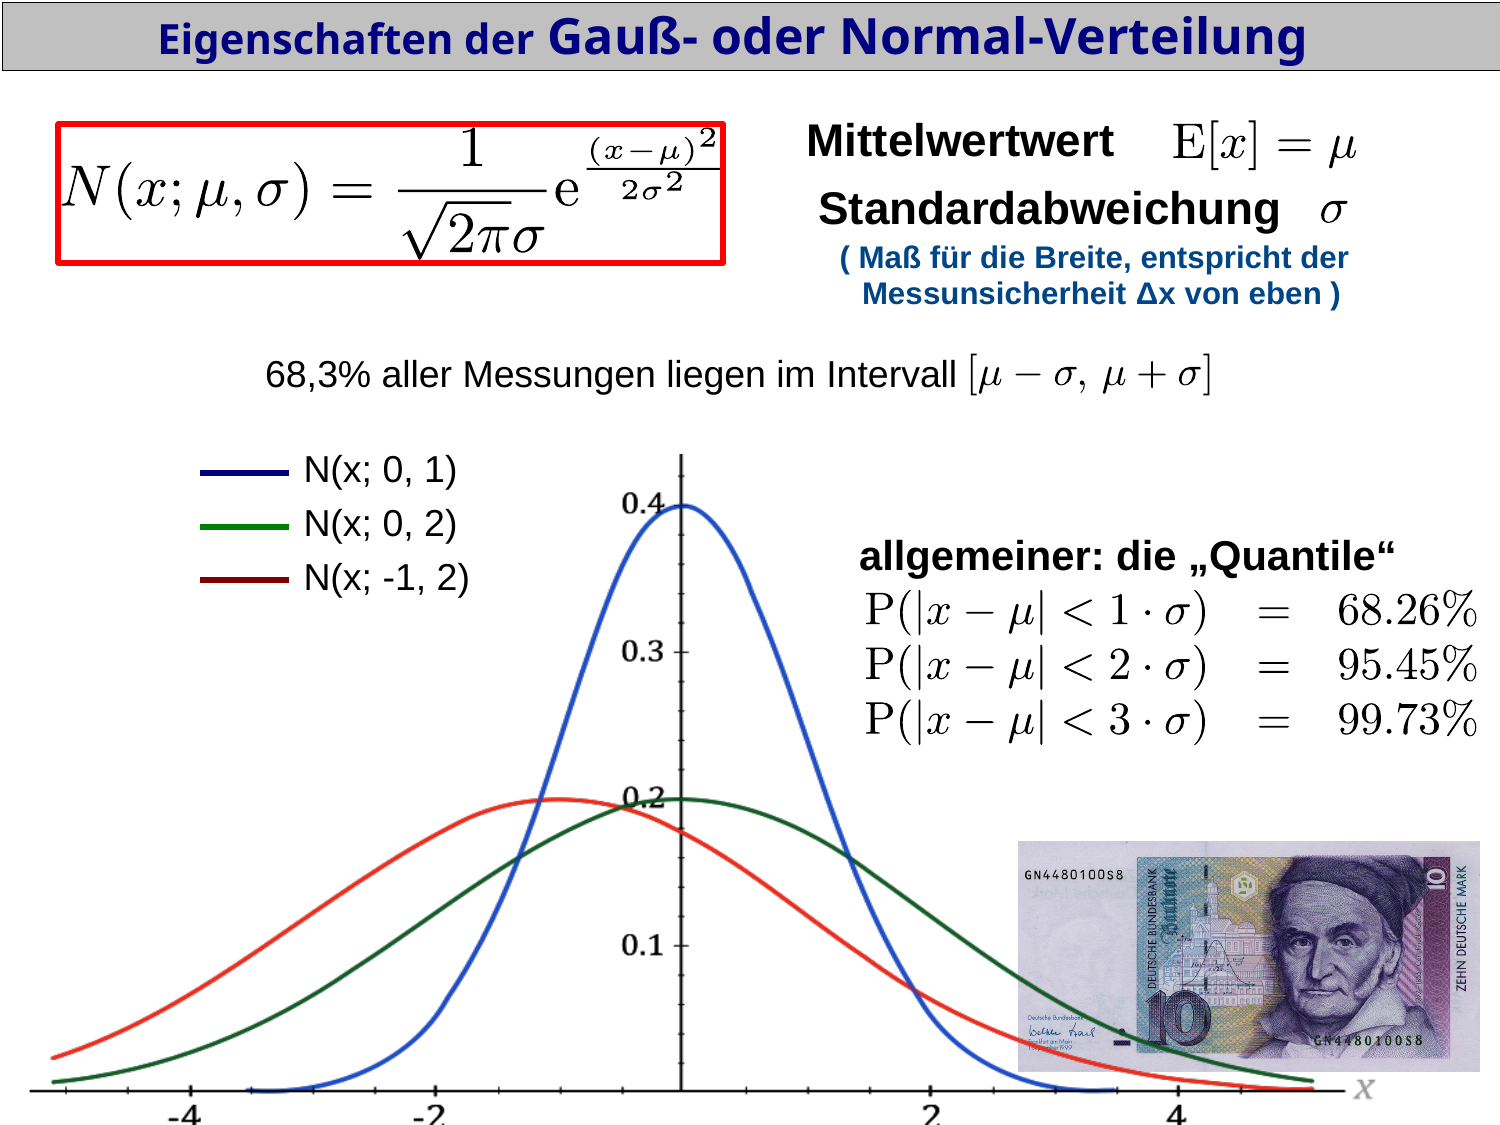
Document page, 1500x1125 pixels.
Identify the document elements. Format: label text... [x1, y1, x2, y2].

picture [29, 454, 1480, 1125]
text_box 68,3% aller Messungen liegen im Intervall [250, 346, 983, 404]
text_box N(x; 0, 1) N(x; 0, 2) N(x; -1, 2) [288, 441, 497, 621]
text_box allgemeiner: die „Quantile“ [844, 525, 1413, 609]
title Eigenschaften der Gauß- oder Normal-Verteilung [38, 0, 1428, 96]
text_box [966, 353, 1215, 396]
text_box Mittelwertwert [792, 98, 1197, 182]
text_box [1171, 120, 1358, 171]
picture [61, 127, 721, 260]
text_box [864, 589, 1479, 746]
text_box Standardabweichung ( Maß für die Breite, entspricht der Messunsicherheit Δx von eben ) [803, 175, 1480, 325]
